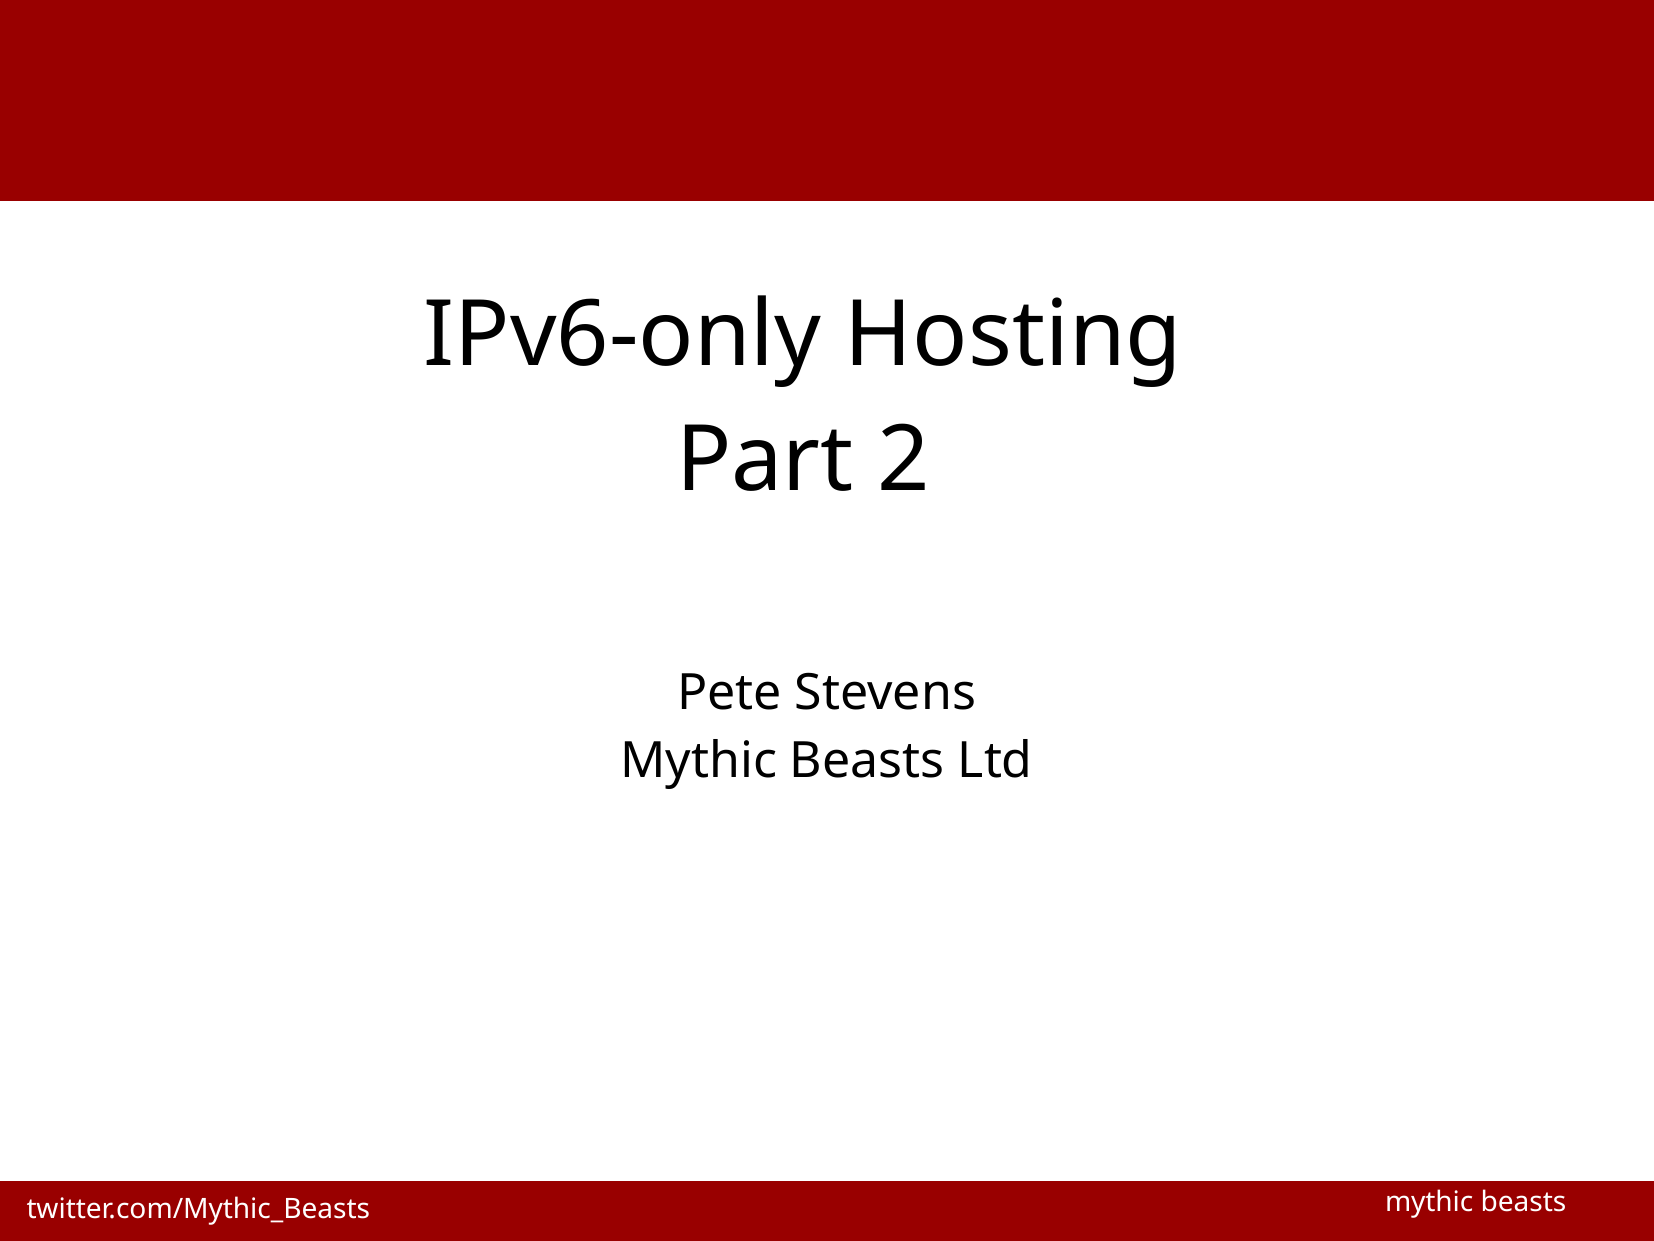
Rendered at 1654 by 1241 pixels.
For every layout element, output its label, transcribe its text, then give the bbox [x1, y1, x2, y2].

title IPv6-only Hosting Part 2 [59, 225, 1548, 560]
subtitle Pete Stevens Mythic Beasts Ltd [82, 549, 1571, 898]
